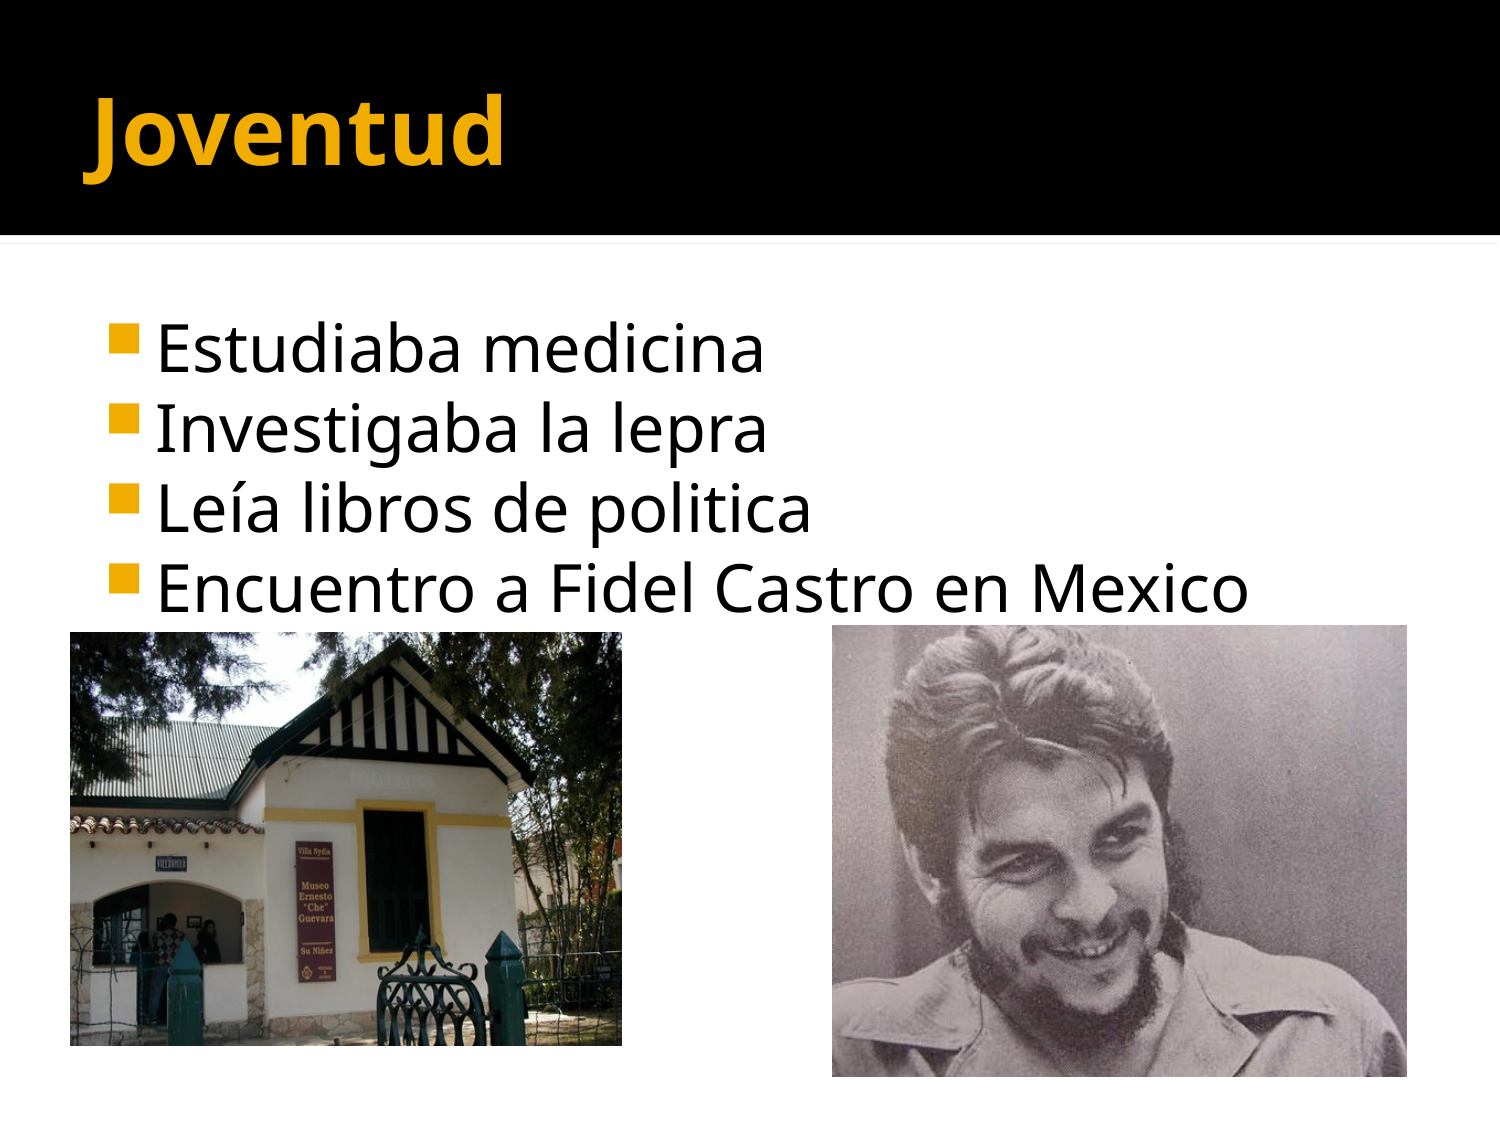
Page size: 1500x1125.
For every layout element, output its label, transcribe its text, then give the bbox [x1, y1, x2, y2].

title Joventud [75, 25, 1425, 231]
picture [832, 625, 1407, 1077]
list Estudiaba medicina Investigaba la lepra Leía libros de politica Encuentro a Fidel Castro en Mexico [75, 291, 1425, 1050]
picture [70, 632, 622, 1046]
